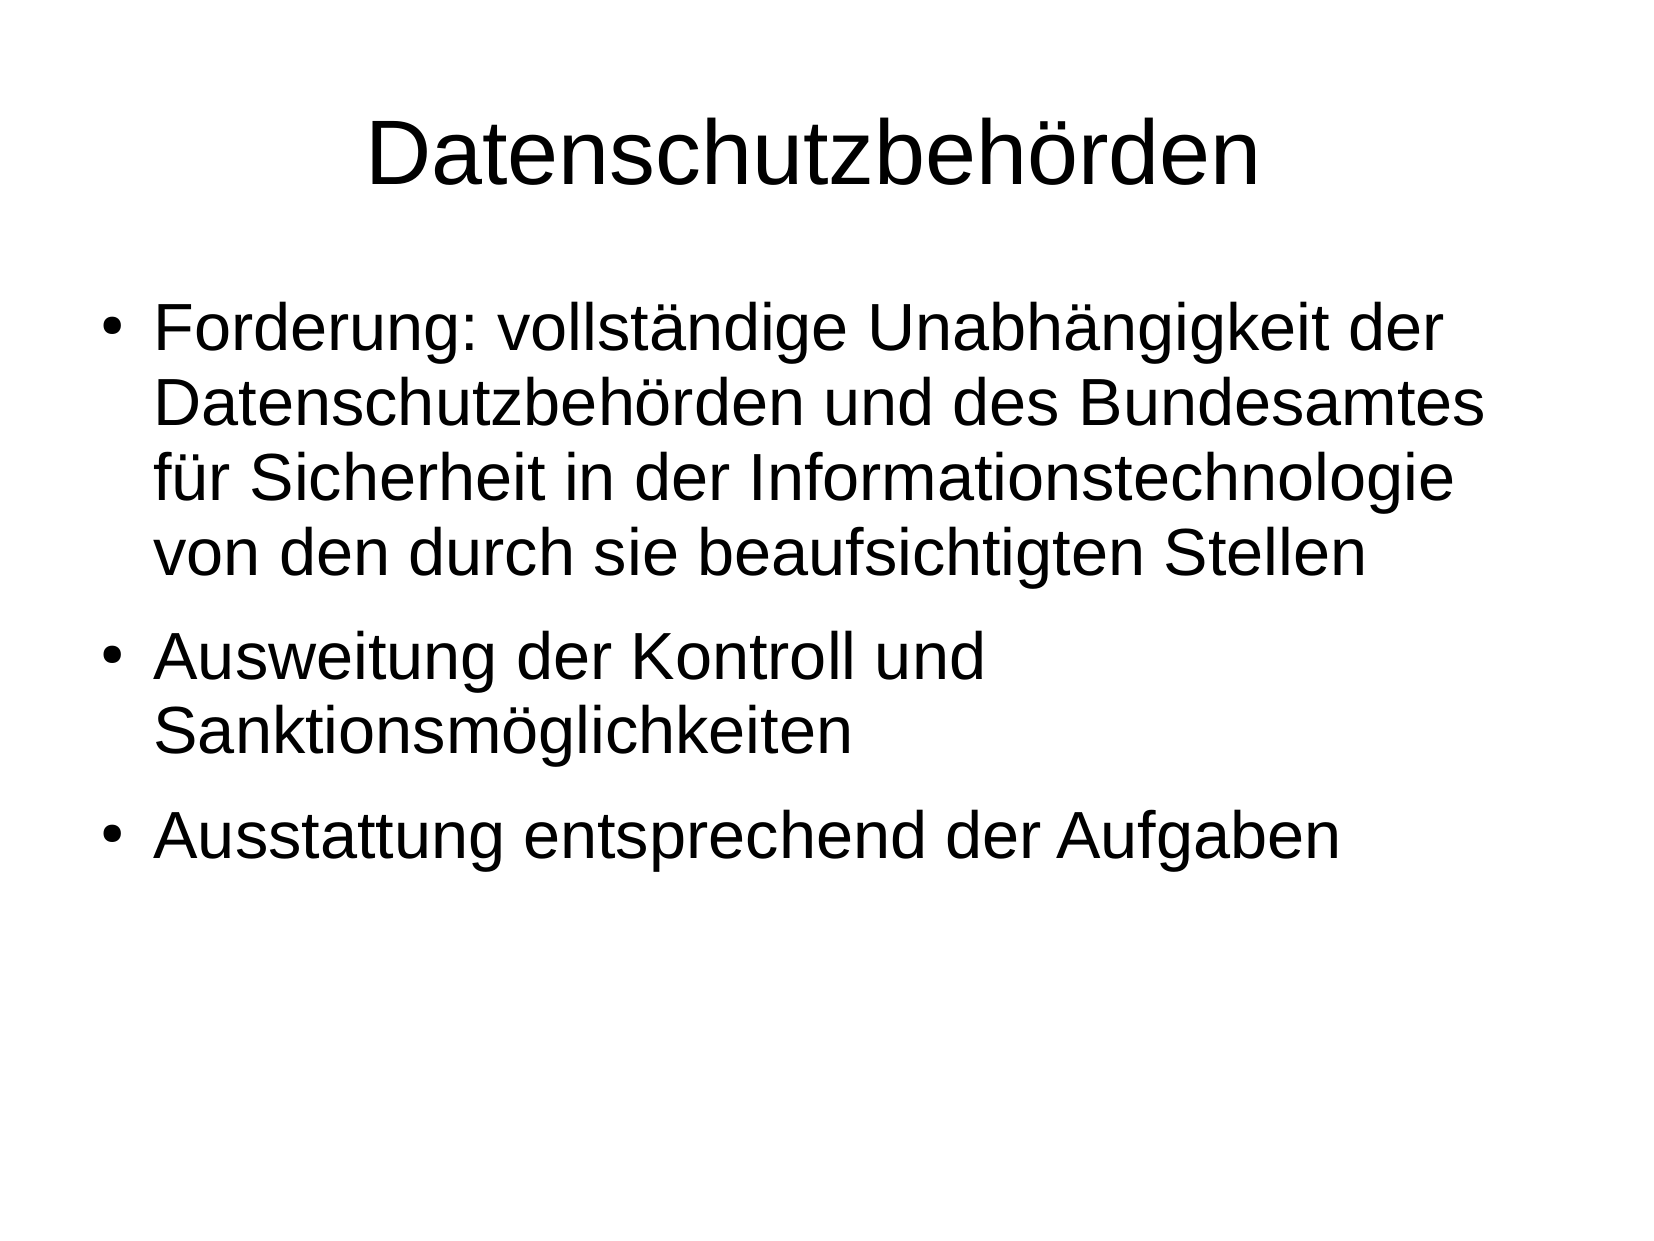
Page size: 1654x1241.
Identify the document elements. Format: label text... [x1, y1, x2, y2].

title Datenschutzbehörden [82, 49, 1571, 257]
list Forderung: vollständige Unabhängigkeit der Datenschutzbehörden und des Bundesamtes für Sicherheit in der Informationstechnologie von den durch sie beaufsichtigten Stellen Ausweitung der Kontroll und Sanktionsmöglichkeiten Ausstattung entsprechend der Aufgaben [82, 290, 1571, 1109]
